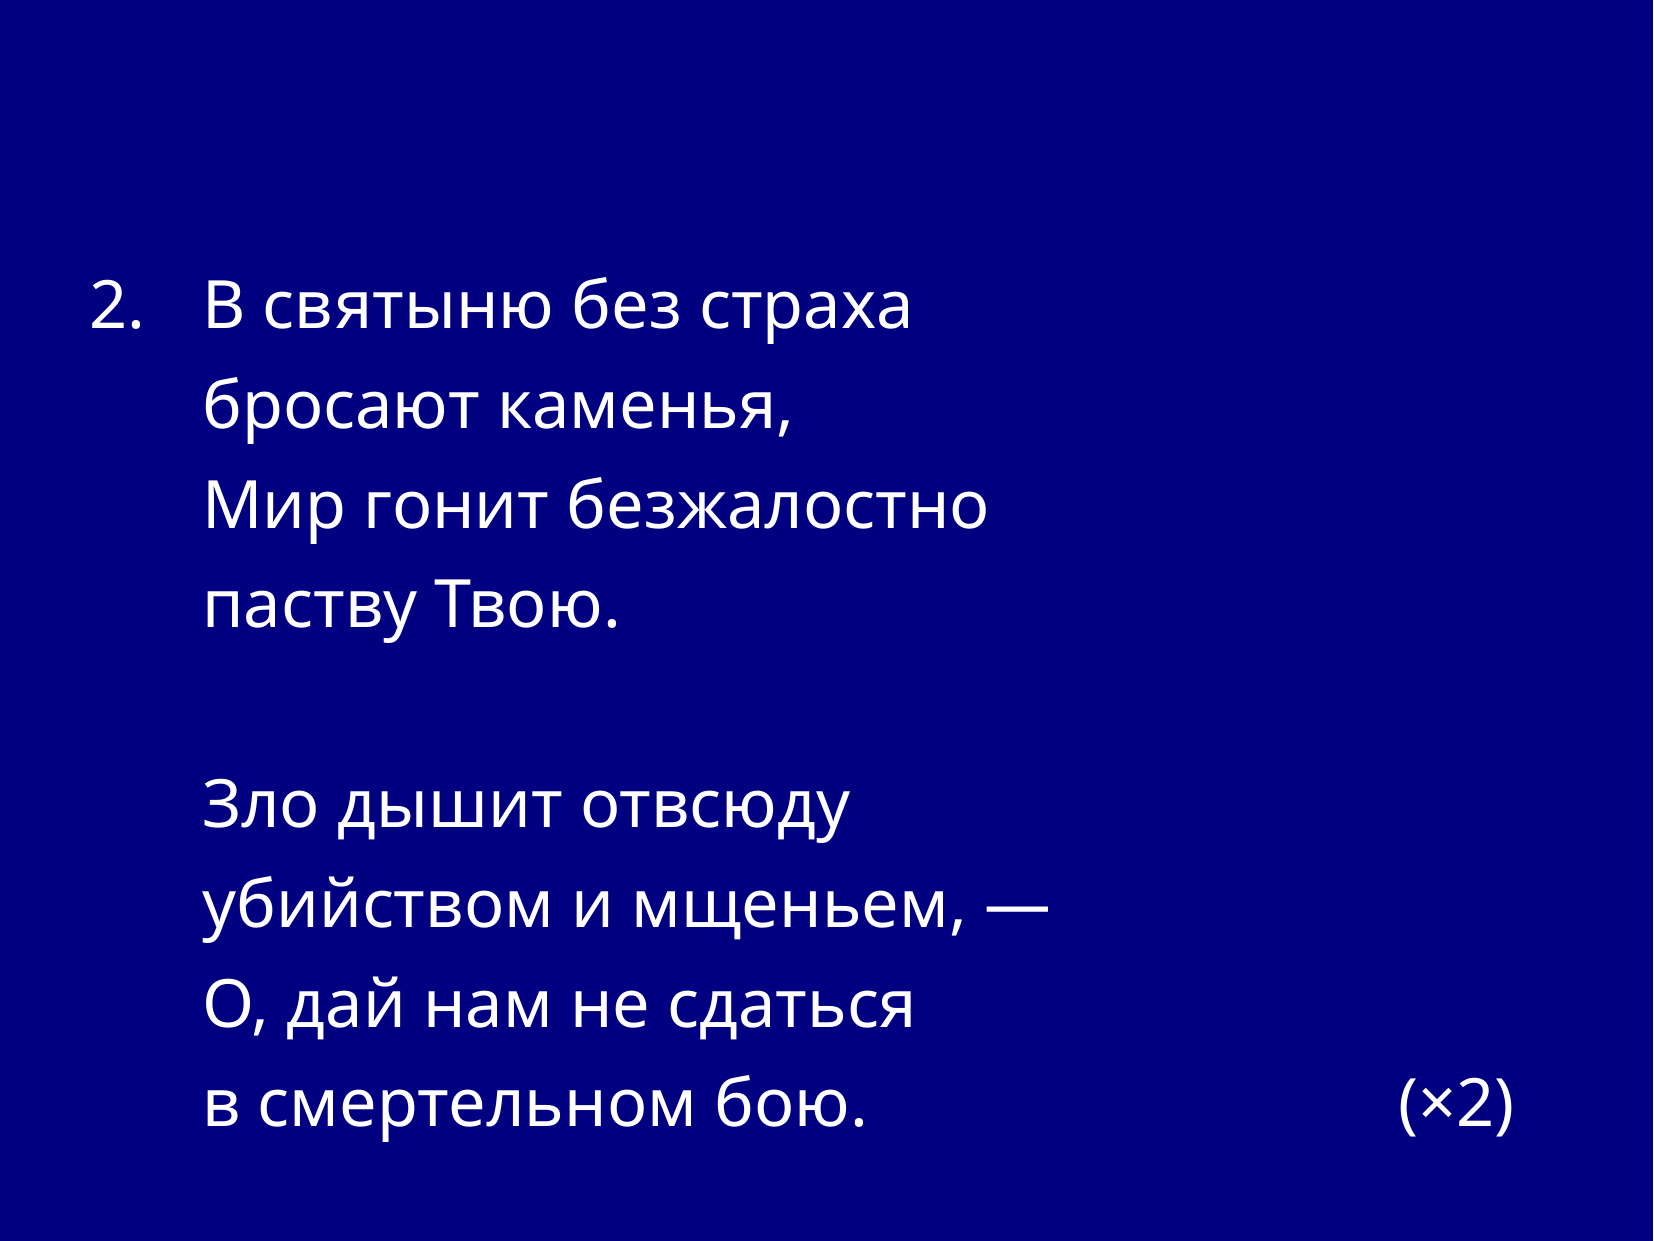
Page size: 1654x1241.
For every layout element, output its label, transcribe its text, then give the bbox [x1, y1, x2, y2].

text_box 2. В святыню без страха бросают каменья, Мир гонит безжалостно паству Твою. Зло дышит отвсюду убийством и мщеньем, — О, дай нам не сдаться в смертельном бою. (×2) [75, 150, 1653, 1163]
